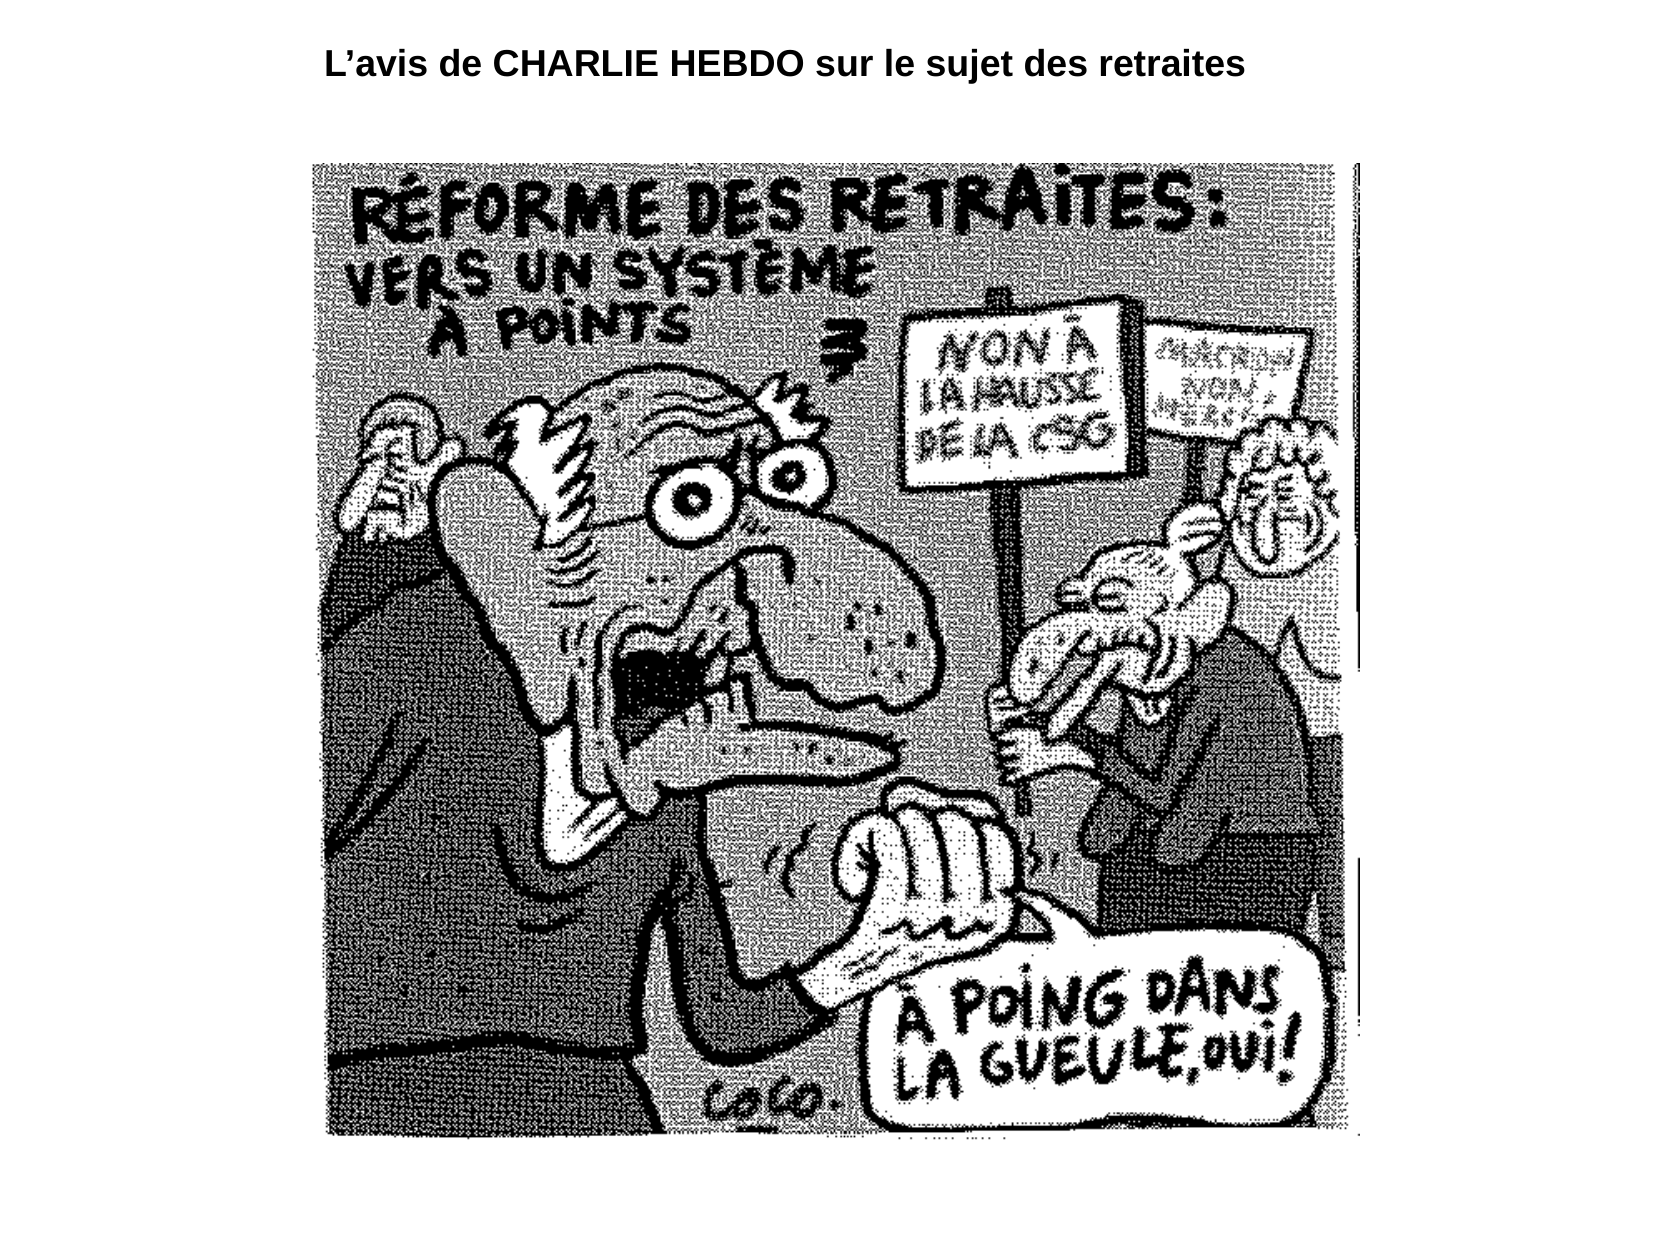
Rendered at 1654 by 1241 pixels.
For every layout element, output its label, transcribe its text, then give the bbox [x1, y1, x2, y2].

picture [308, 163, 1360, 1146]
text_box L’avis de CHARLIE HEBDO sur le sujet des retraites [212, 35, 1359, 93]
